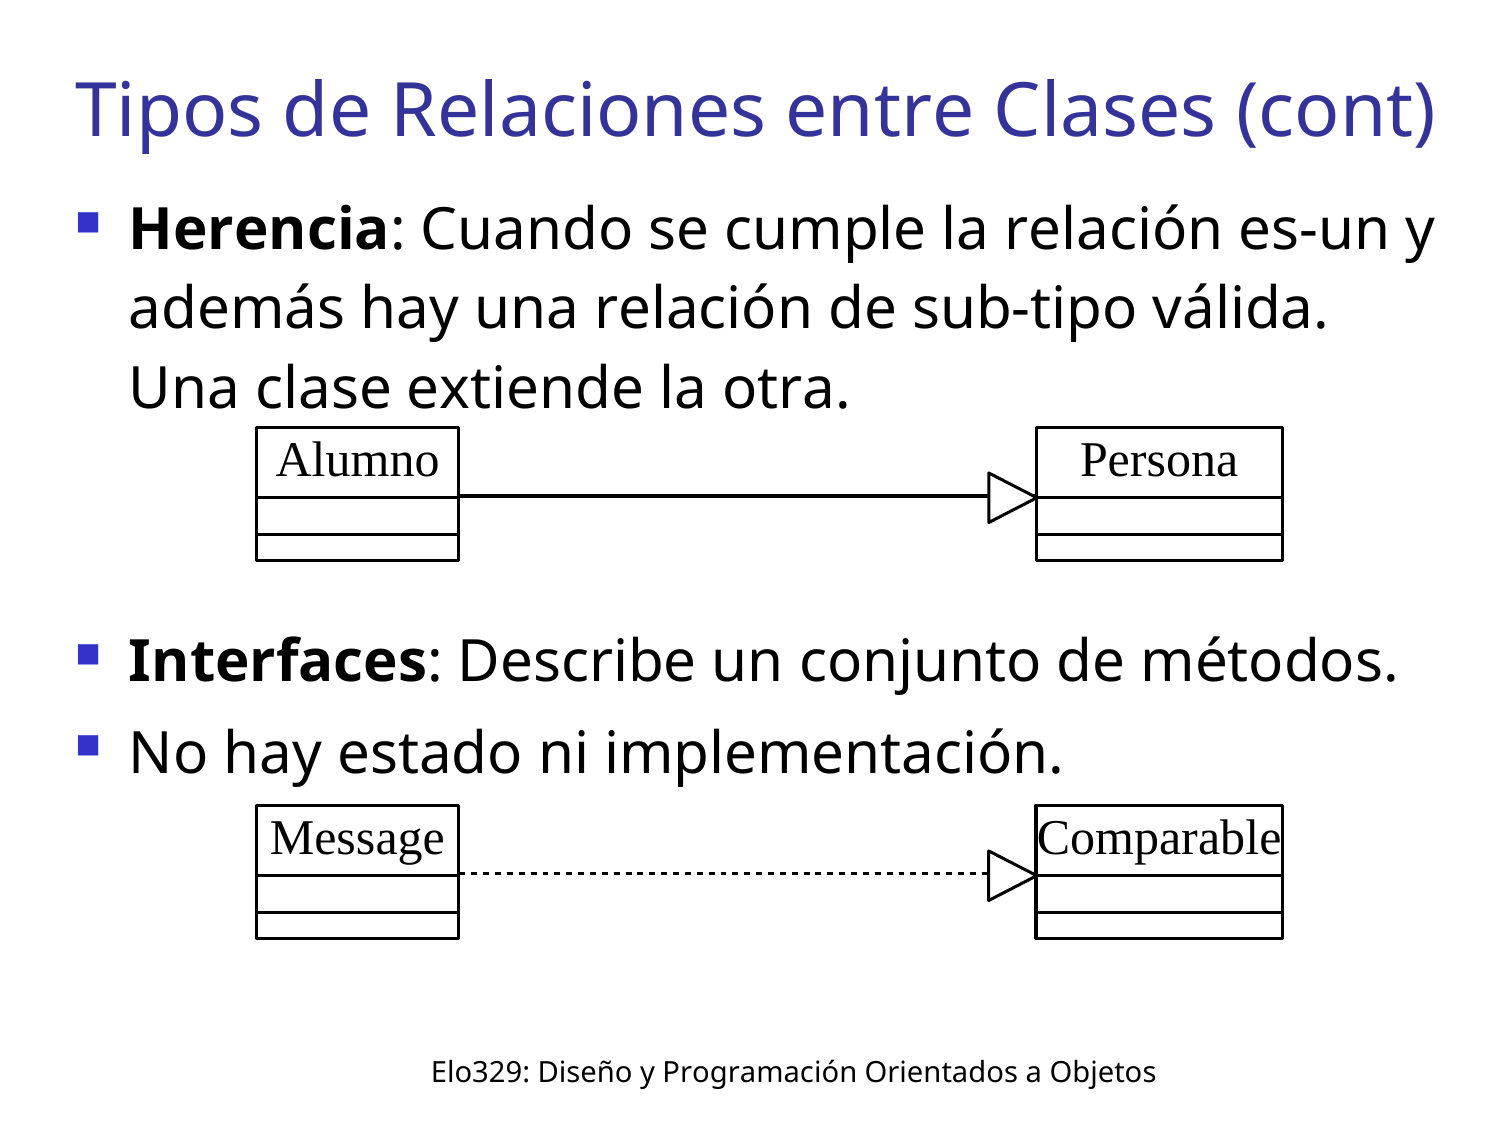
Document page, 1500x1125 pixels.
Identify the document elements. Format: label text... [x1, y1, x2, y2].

text_box Message [258, 877, 457, 937]
text_box Alumno [256, 427, 459, 496]
text_box Comparable [1036, 805, 1283, 874]
list Herencia: Cuando se cumple la relación es-un y además hay una relación de sub-tipo válida. Una clase extiende la otra. Interfaces: Describe un conjunto de métodos. No hay estado ni implementación. [75, 187, 1446, 1051]
text_box [988, 472, 1037, 523]
text_box Comparable [1038, 877, 1281, 937]
text_box Message [256, 805, 459, 874]
title Tipos de Relaciones entre Clases (cont) [75, 25, 1449, 188]
text_box Persona [1038, 499, 1281, 559]
text_box [988, 850, 1037, 901]
text_box Alumno [258, 499, 457, 559]
text_box Persona [1036, 427, 1283, 496]
